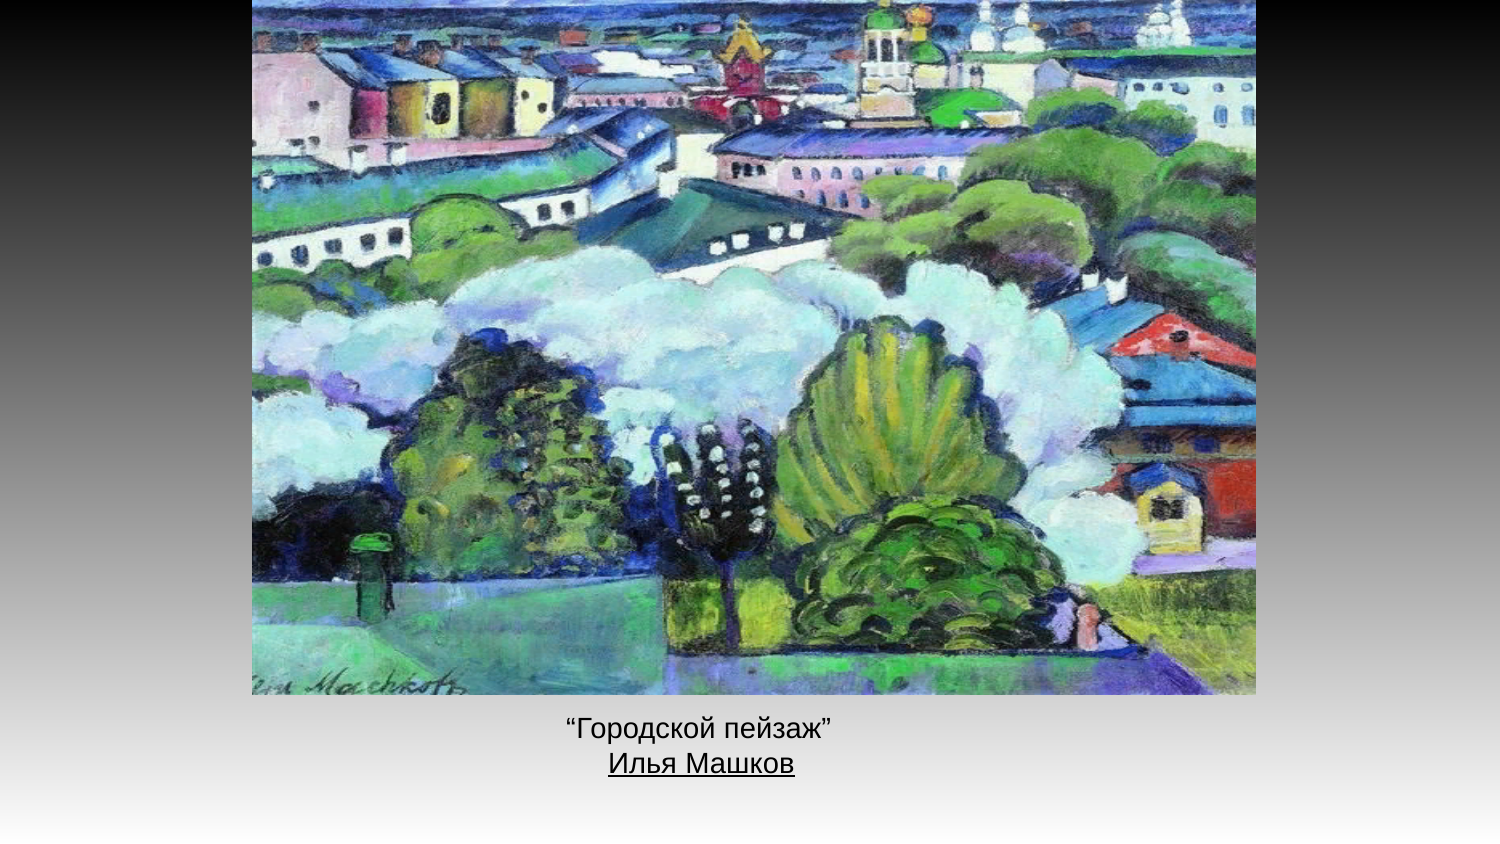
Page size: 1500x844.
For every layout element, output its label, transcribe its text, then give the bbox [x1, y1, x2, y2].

text_box “Городской пейзаж” Илья Машков [353, 694, 1147, 795]
picture [252, 0, 1256, 695]
